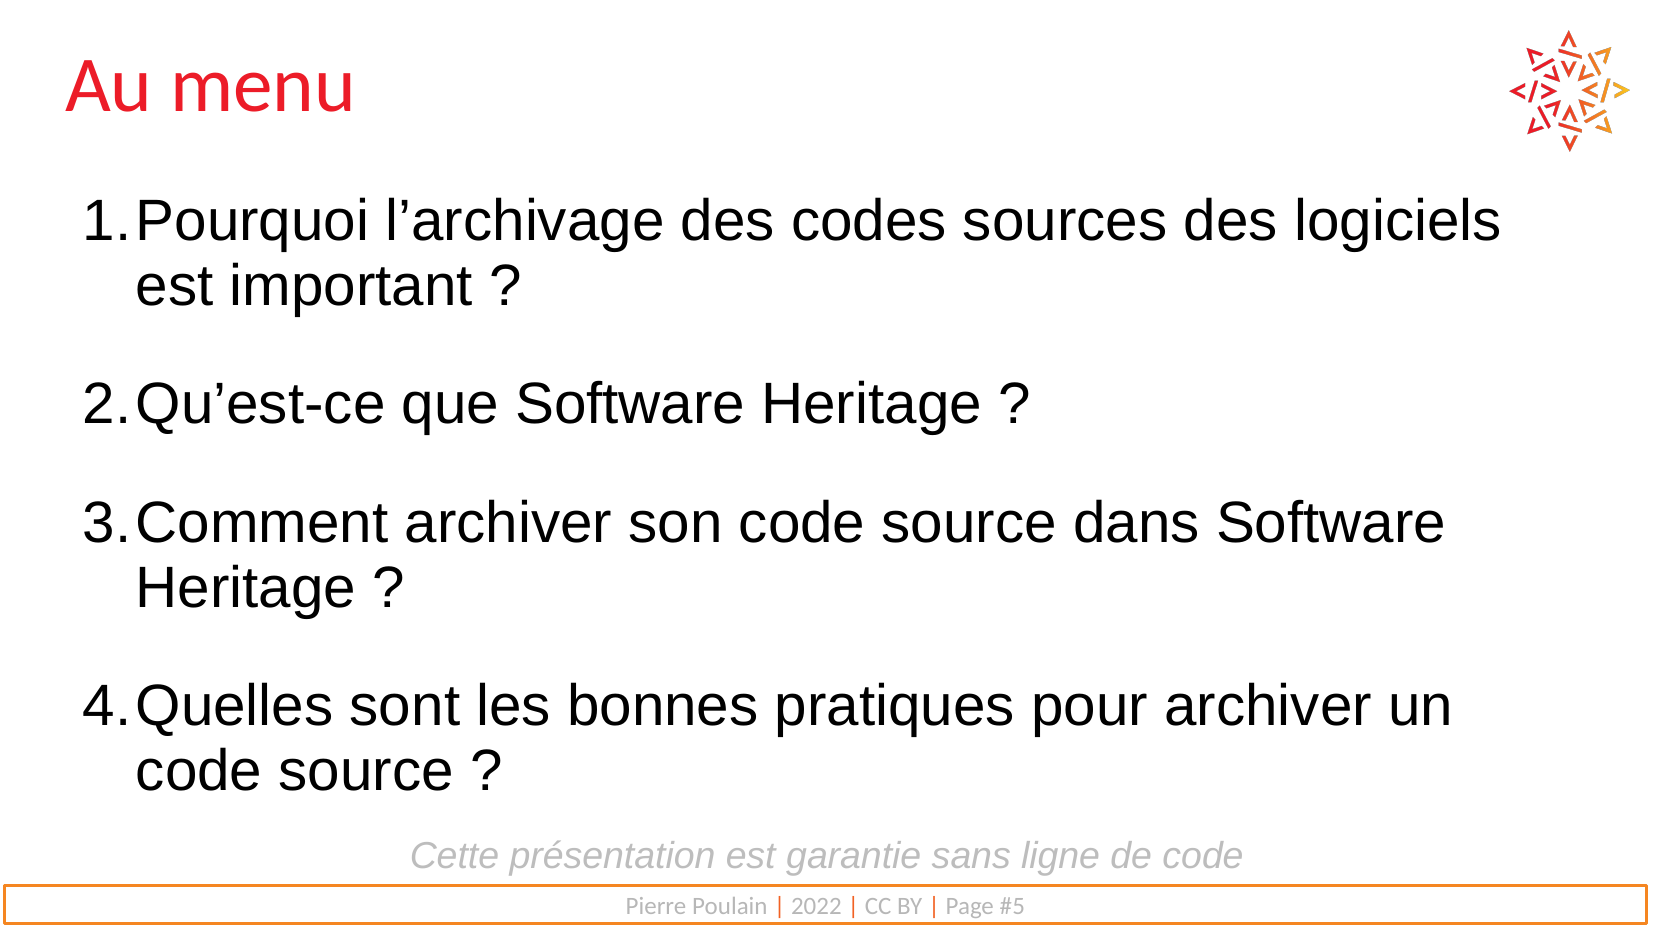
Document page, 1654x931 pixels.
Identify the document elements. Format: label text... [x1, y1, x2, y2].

title Au menu [64, 13, 1554, 169]
list Pourquoi l’archivage des codes sources des logiciels est important ? Qu’est-ce que Software Heritage ? Comment archiver son code source dans Software Heritage ? Quelles sont les bonnes pratiques pour archiver un code source ? [64, 188, 1554, 821]
text_box Cette présentation est garantie sans ligne de code [35, 826, 1619, 884]
picture [1554, 30, 1630, 152]
